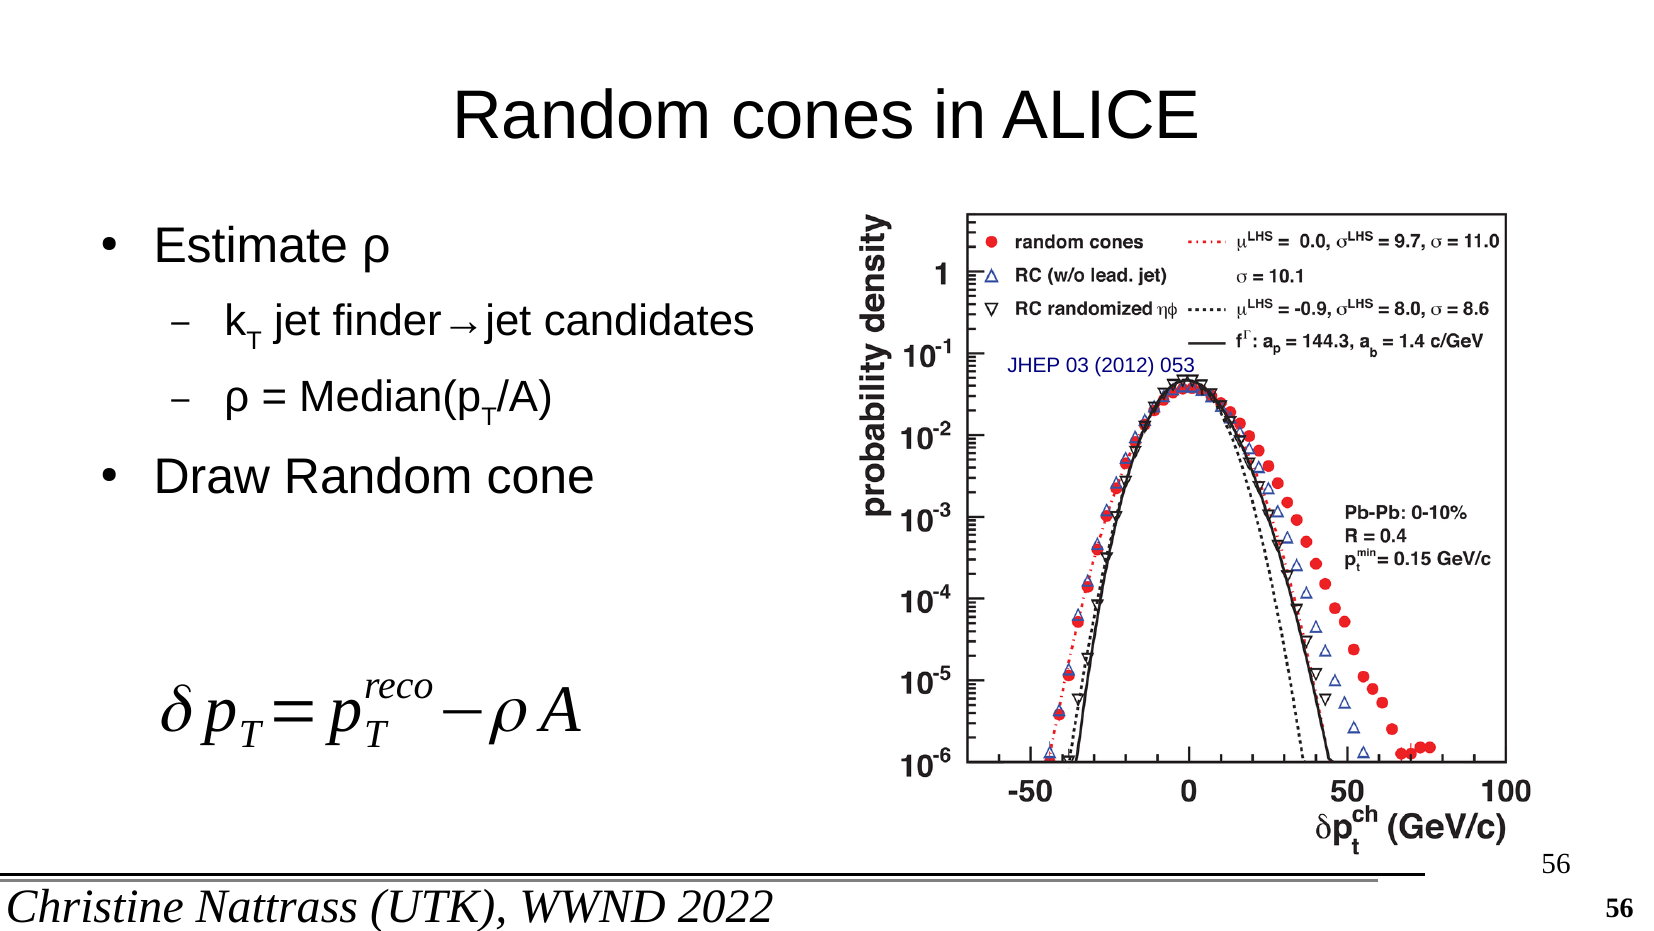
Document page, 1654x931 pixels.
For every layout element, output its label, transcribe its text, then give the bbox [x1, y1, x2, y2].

text_box JHEP 03 (2012) 053 [992, 346, 1210, 385]
title Random cones in ALICE [82, 37, 1571, 193]
chart [150, 662, 591, 756]
picture [858, 212, 1531, 856]
list Estimate ρ kT jet finder→jet candidates ρ = Median(pT/A) Draw Random cone [82, 217, 809, 758]
